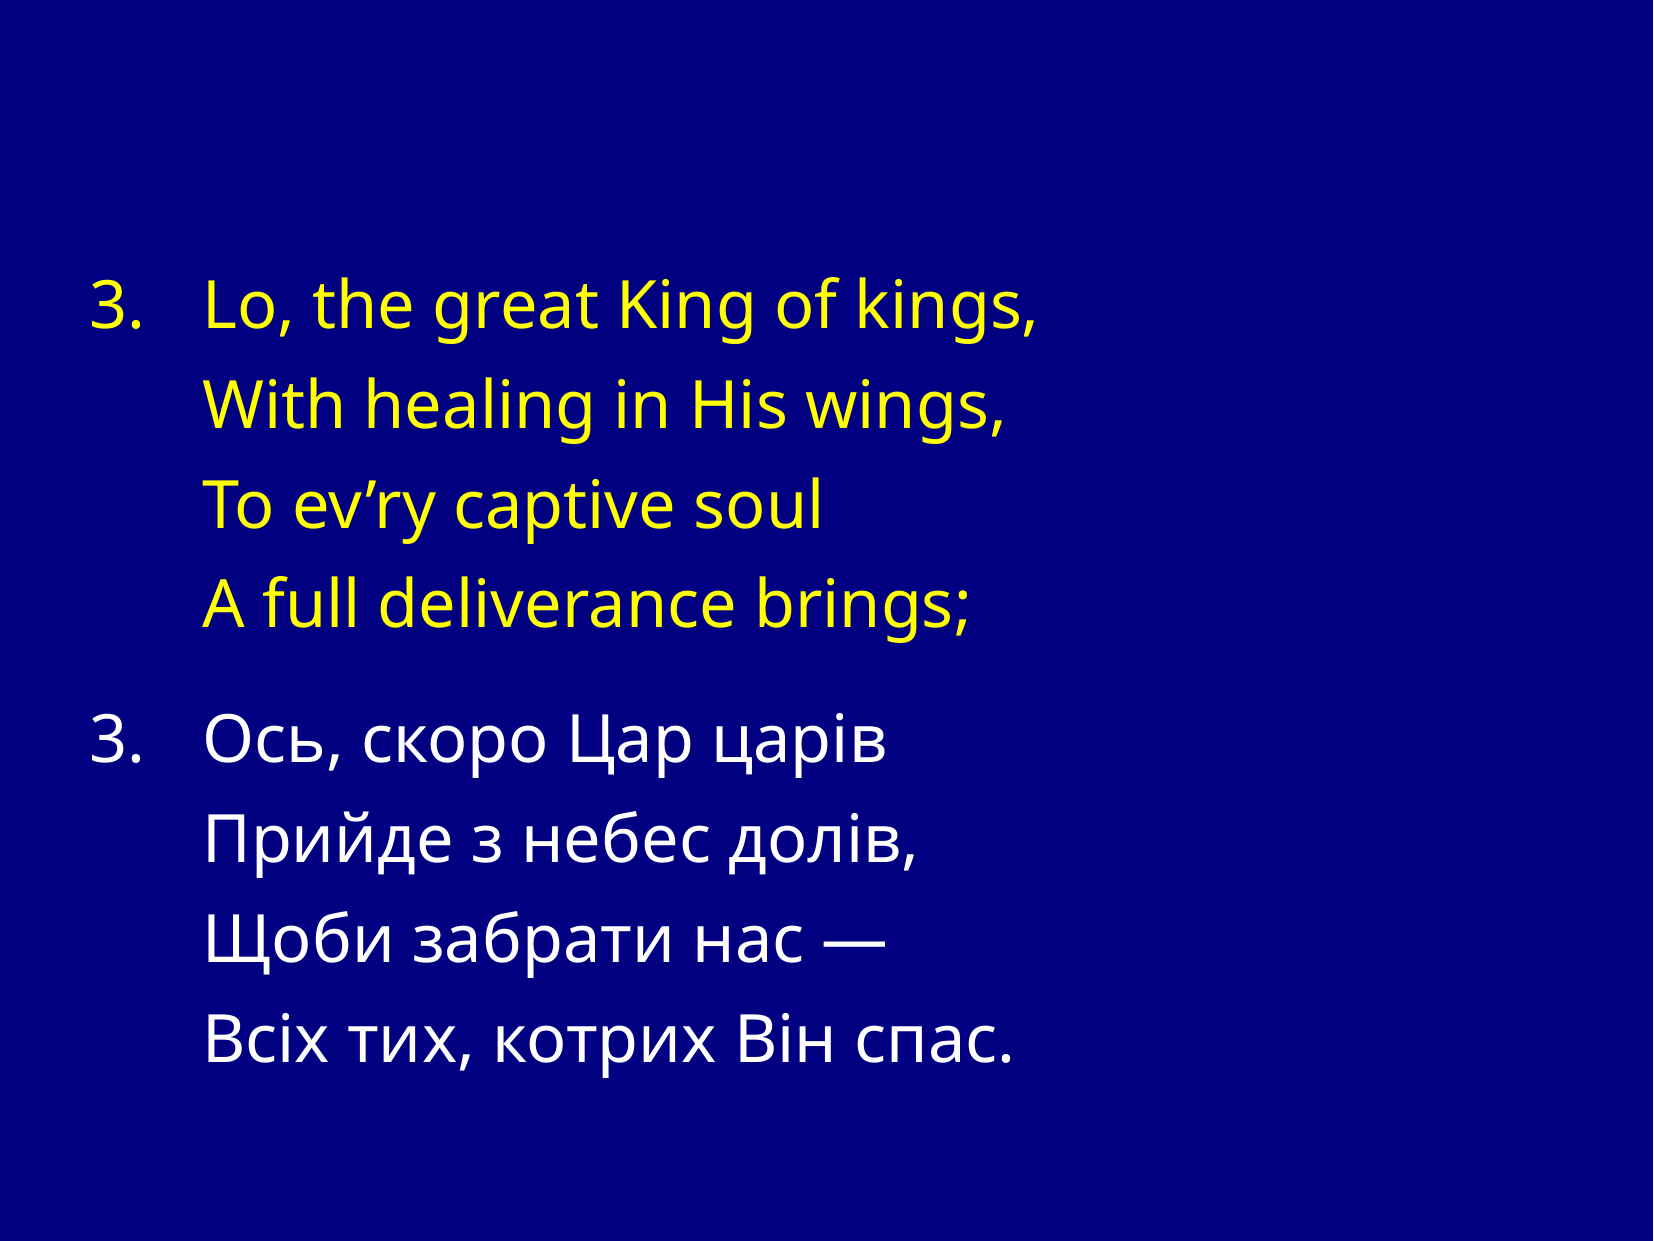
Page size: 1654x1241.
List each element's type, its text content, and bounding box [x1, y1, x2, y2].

text_box 3. Lo, the great King of kings, With healing in His wings, To ev’ry captive soul A full deliverance brings; [75, 150, 1576, 638]
text_box 3. Ось, скоро Цар царів Прийде з небес долів, Щоби забрати нас ― Всіх тих, котрих Він спас. [75, 675, 1576, 1163]
